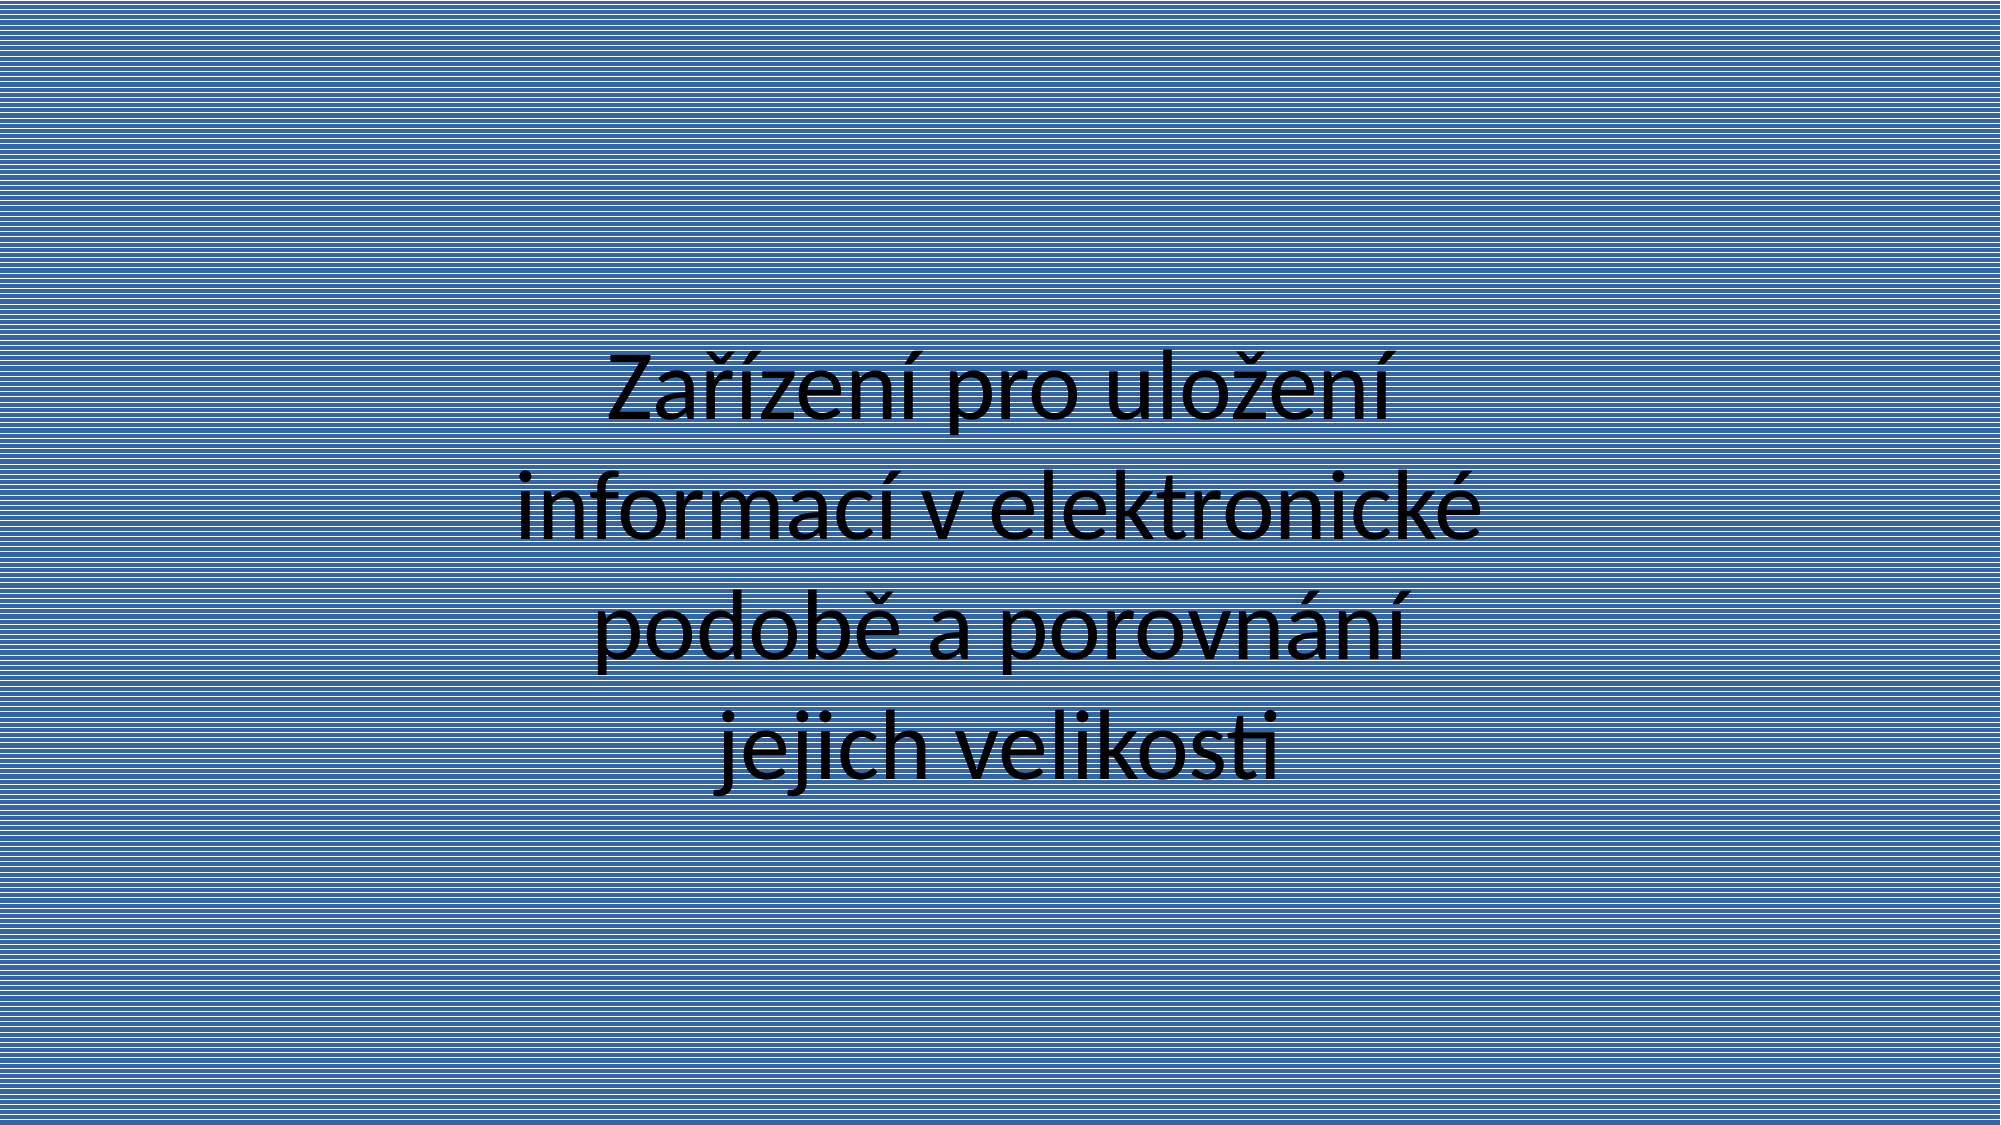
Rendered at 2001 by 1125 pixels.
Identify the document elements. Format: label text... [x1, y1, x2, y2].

text_box Zařízení pro uložení informací v elektronické podobě a porovnání jejich velikosti [483, 312, 1517, 808]
